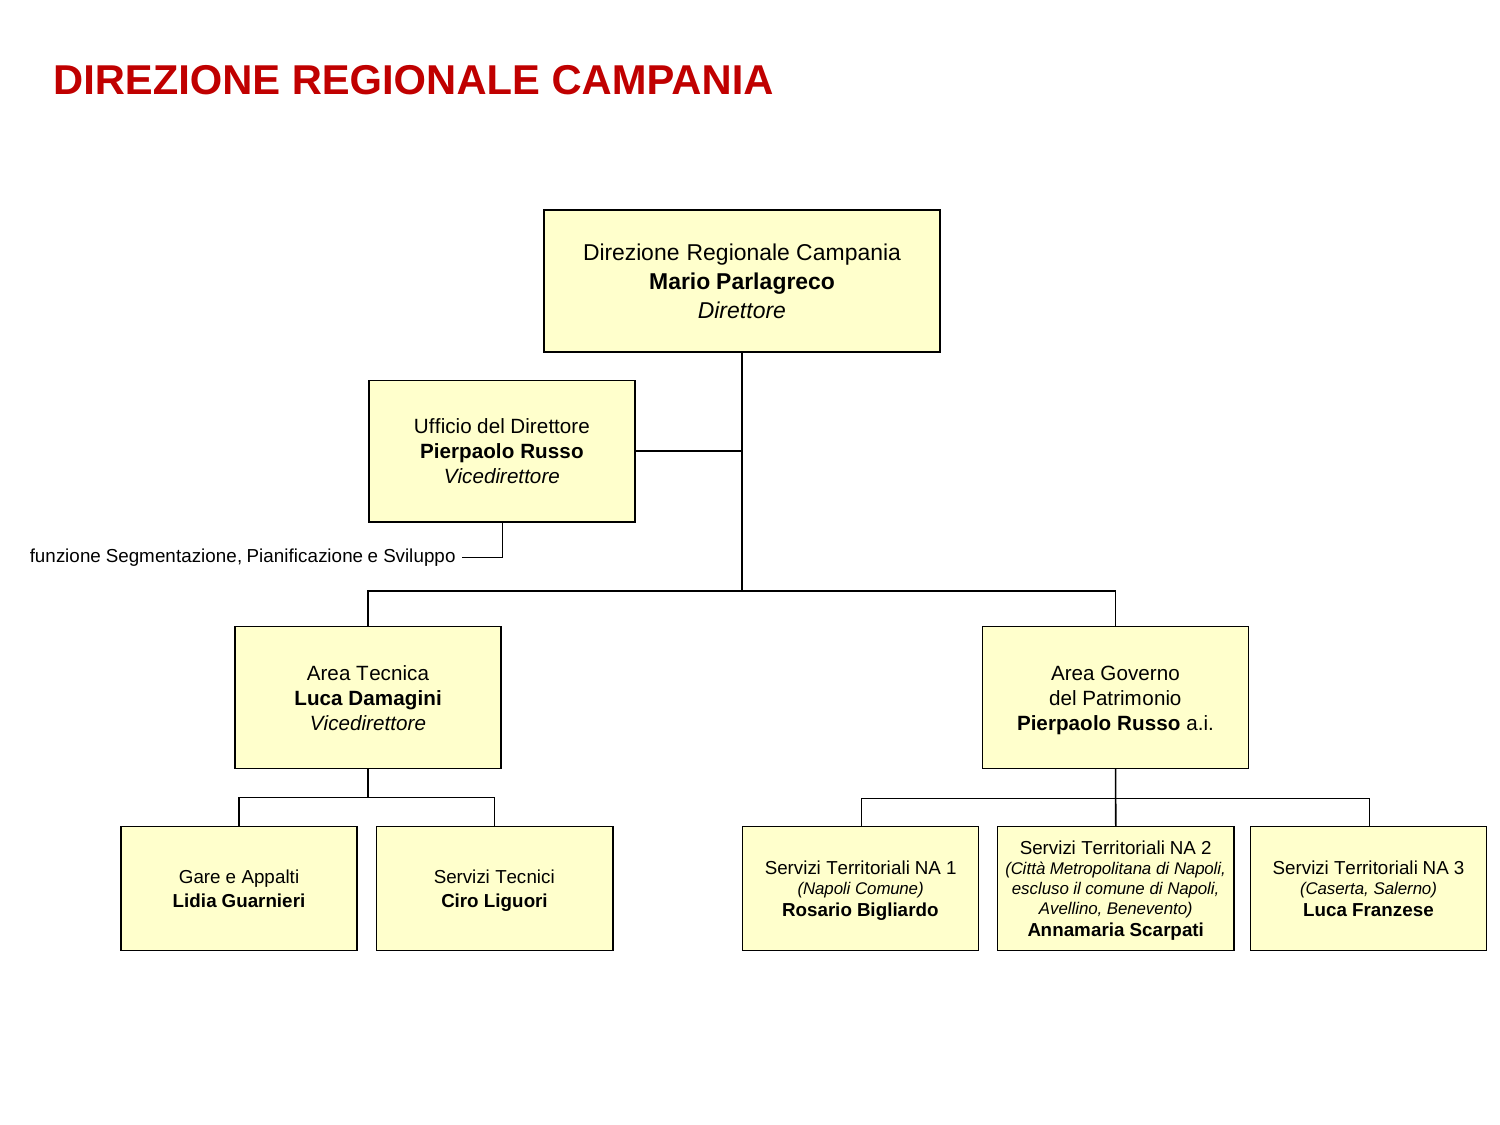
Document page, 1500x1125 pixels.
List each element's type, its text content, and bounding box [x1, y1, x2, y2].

picture [12, 209, 1488, 953]
text_box DIREZIONE REGIONALE CAMPANIA [38, 45, 1500, 128]
